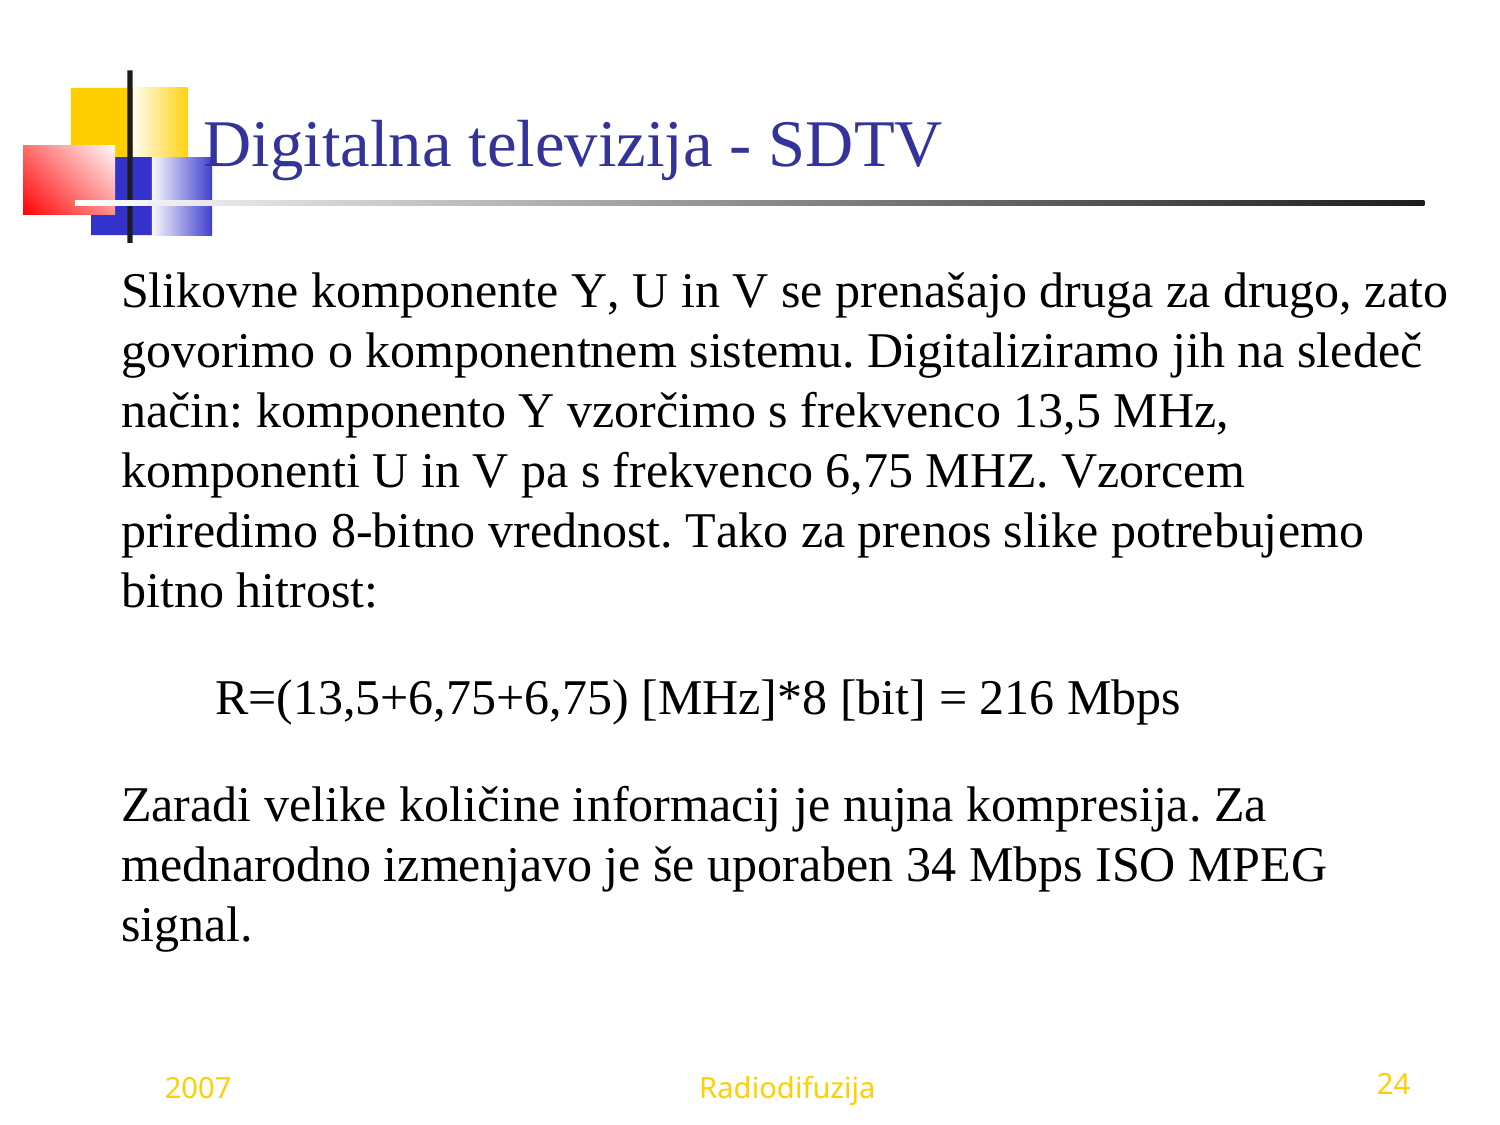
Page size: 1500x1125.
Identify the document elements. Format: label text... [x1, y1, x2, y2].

text_box Radiodifuzija [549, 1037, 1026, 1113]
text_box 2007 [150, 1037, 463, 1113]
title Digitalna televizija - SDTV [188, 92, 1468, 188]
list Slikovne komponente Y, U in V se prenašajo druga za drugo, zato govorimo o komponentnem sistemu. Digitaliziramo jih na sledeč način: komponento Y vzorčimo s frekvenco 13,5 MHz, komponenti U in V pa s frekvenco 6,75 MHZ. Vzorcem priredimo 8-bitno vrednost. Tako za prenos slike potrebujemo bitno hitrost: R=(13,5+6,75+6,75) [MHz]*8 [bit] = 216 Mbps Zaradi velike količine informacij je nujna kompresija. Za mednarodno izmenjavo je še uporaben 34 Mbps ISO MPEG signal. [50, 249, 1469, 1007]
text_box <number> [1112, 1037, 1426, 1113]
